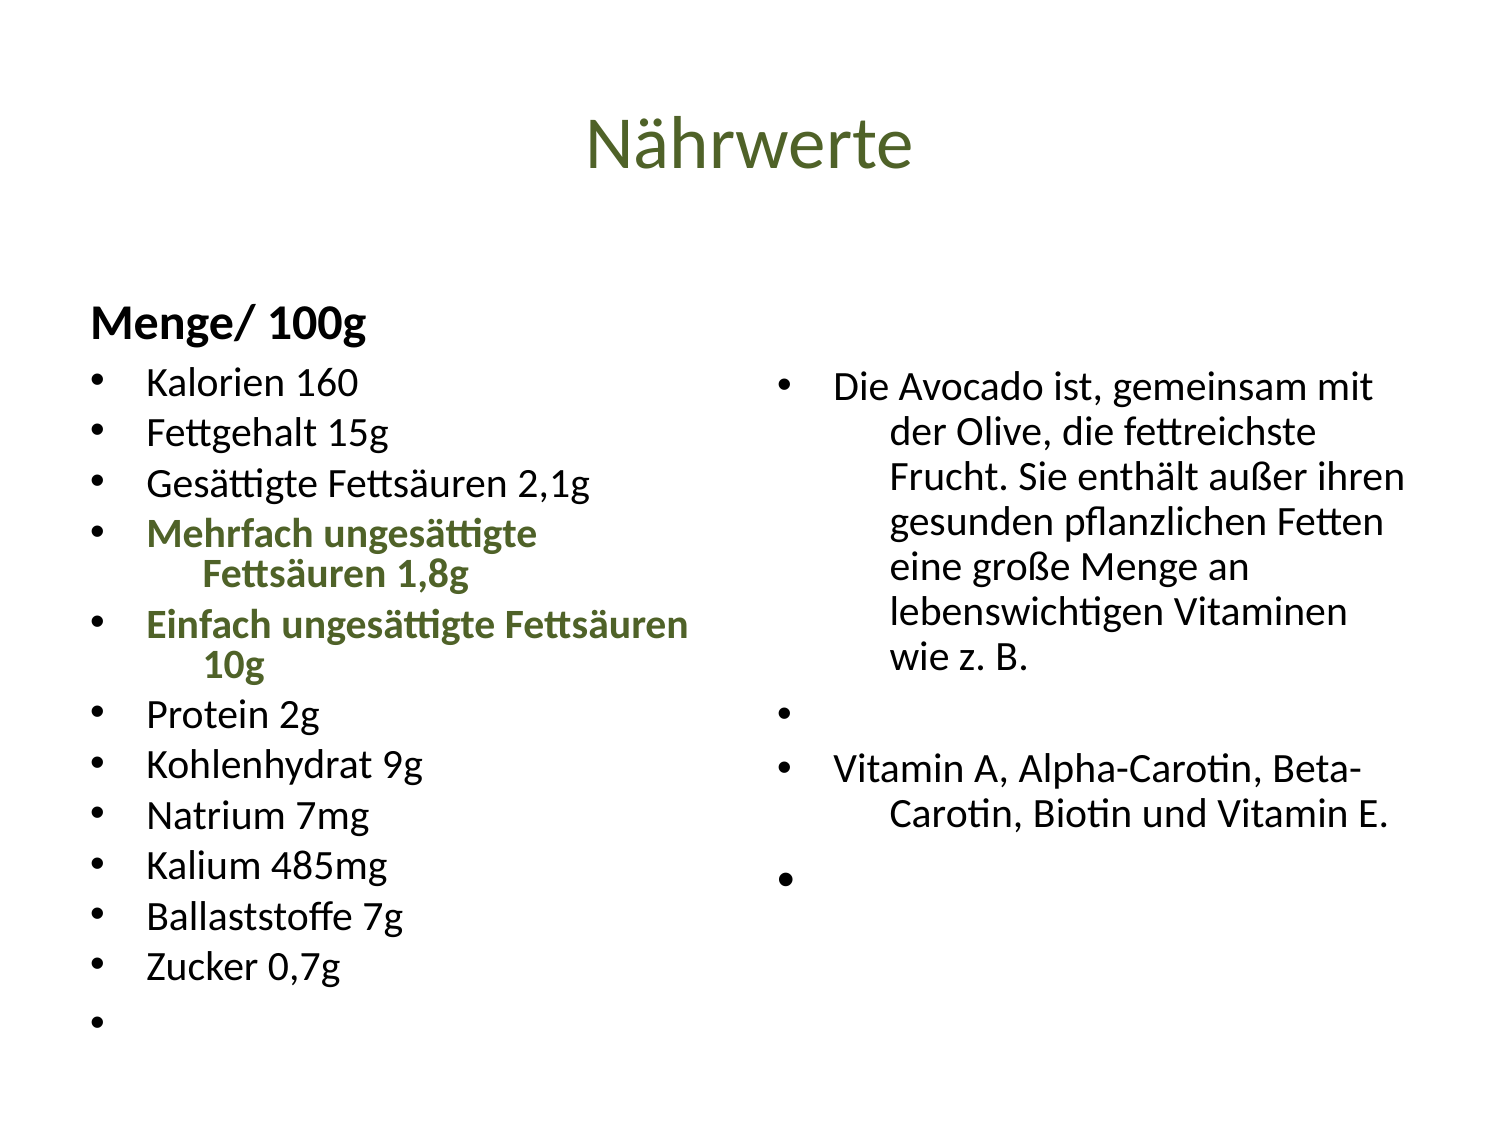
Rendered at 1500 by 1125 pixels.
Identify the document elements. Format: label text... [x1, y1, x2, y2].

title Nährwerte [75, 45, 1426, 233]
list Kalorien 160 Fettgehalt 15g Gesättigte Fettsäuren 2,1g Mehrfach ungesättigte Fettsäuren 1,8g Einfach ungesättigte Fettsäuren 10g Protein 2g Kohlenhydrat 9g Natrium 7mg Kalium 485mg Ballaststoffe 7g Zucker 0,7g [75, 356, 738, 1005]
list Menge/ 100g [75, 251, 738, 356]
list Die Avocado ist, gemeinsam mit der Olive, die fettreichste Frucht. Sie enthält außer ihren gesunden pflanzlichen Fetten eine große Menge an lebenswichtigen Vitaminen wie z. B. Vitamin A, Alpha-Carotin, Beta-Carotin, Biotin und Vitamin E. [761, 356, 1426, 1005]
